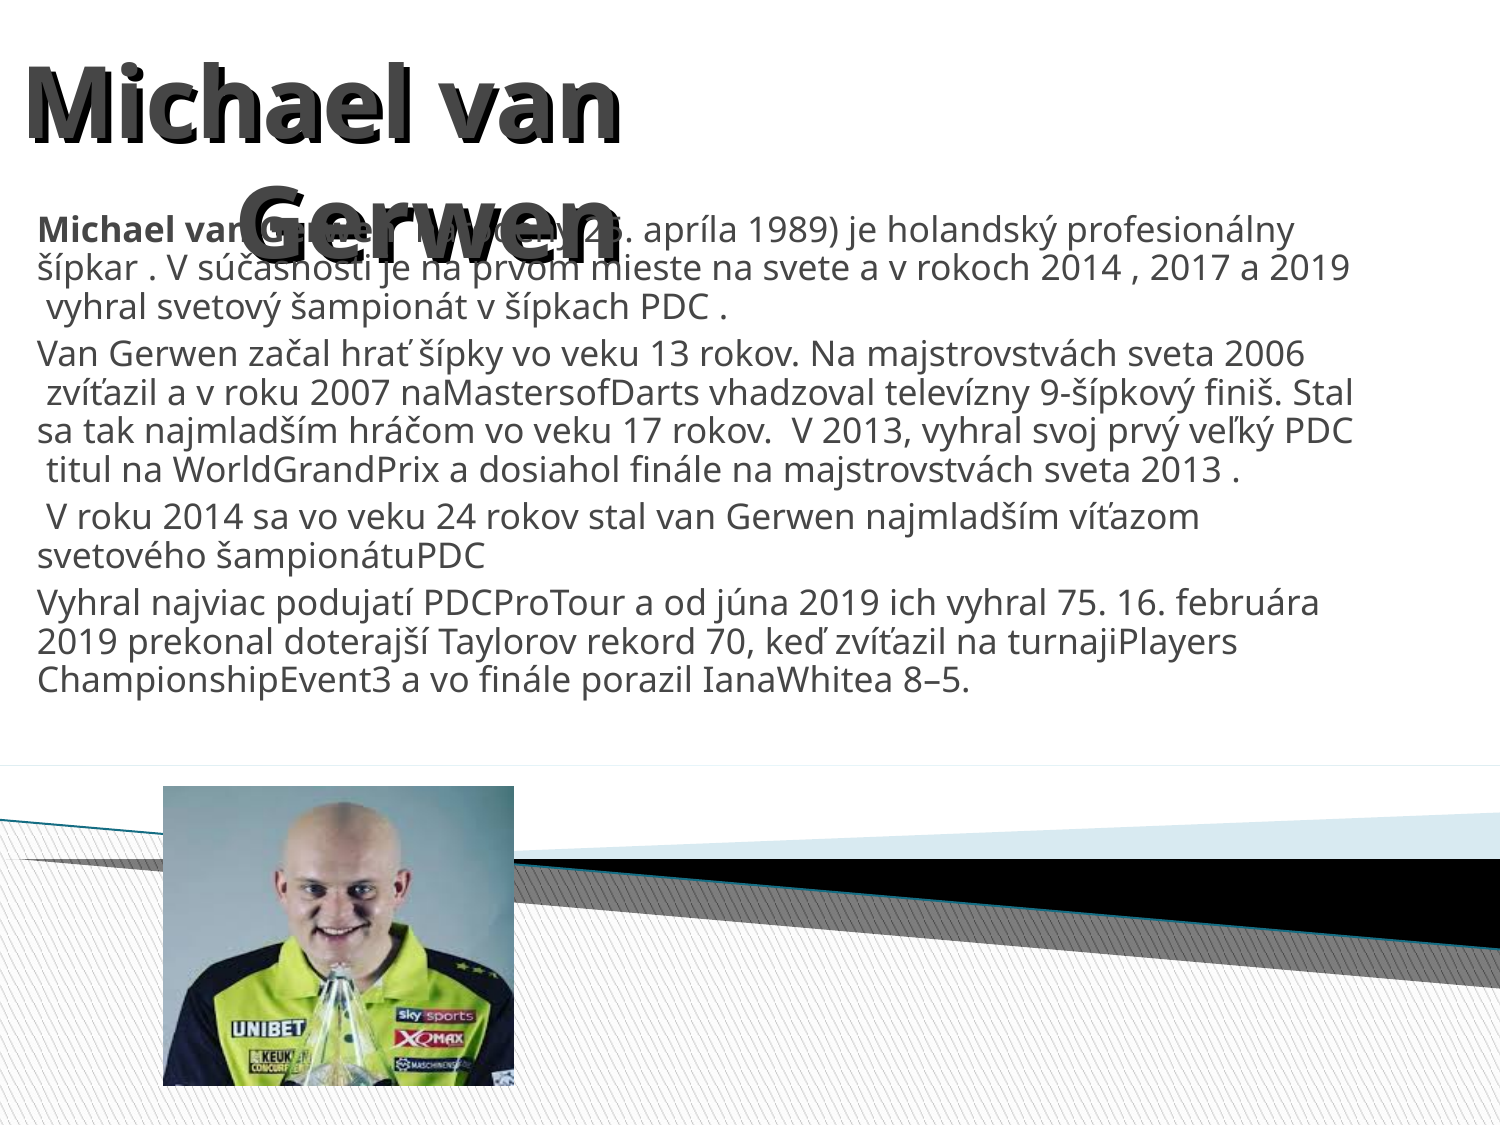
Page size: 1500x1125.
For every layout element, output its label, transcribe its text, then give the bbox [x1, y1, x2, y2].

subtitle Michael van Gerwen narodený 25. apríla 1989) je holandský profesionálny šípkar . V súčasnosti je na prvom mieste na svete a v rokoch 2014 , 2017 a 2019 vyhral svetový šampionát v šípkach PDC . Van Gerwen začal hrať šípky vo veku 13 rokov. Na majstrovstvách sveta 2006 zvíťazil a v roku 2007 na Masters of Darts vhadzoval televízny 9-šípkový finiš. Stal sa tak najmladším hráčom vo veku 17 rokov. V 2013, vyhral svoj prvý veľký PDC titul na World Grand Prix a dosiahol finále na majstrovstvách sveta 2013 . V roku 2014 sa vo veku 24 rokov stal van Gerwen najmladším víťazom svetového šampionátu PDC Vyhral najviac podujatí PDC Pro Tour a od júna 2019 ich vyhral 75. 16. februára 2019 prekonal doterajší Taylorov rekord 70, keď zvíťazil na turnaji Players Championship Event 3 a vo finále porazil Iana Whitea 8–5. [29, 208, 1400, 742]
title Michael van Gerwen [5, 30, 1022, 210]
picture [163, 786, 514, 1087]
